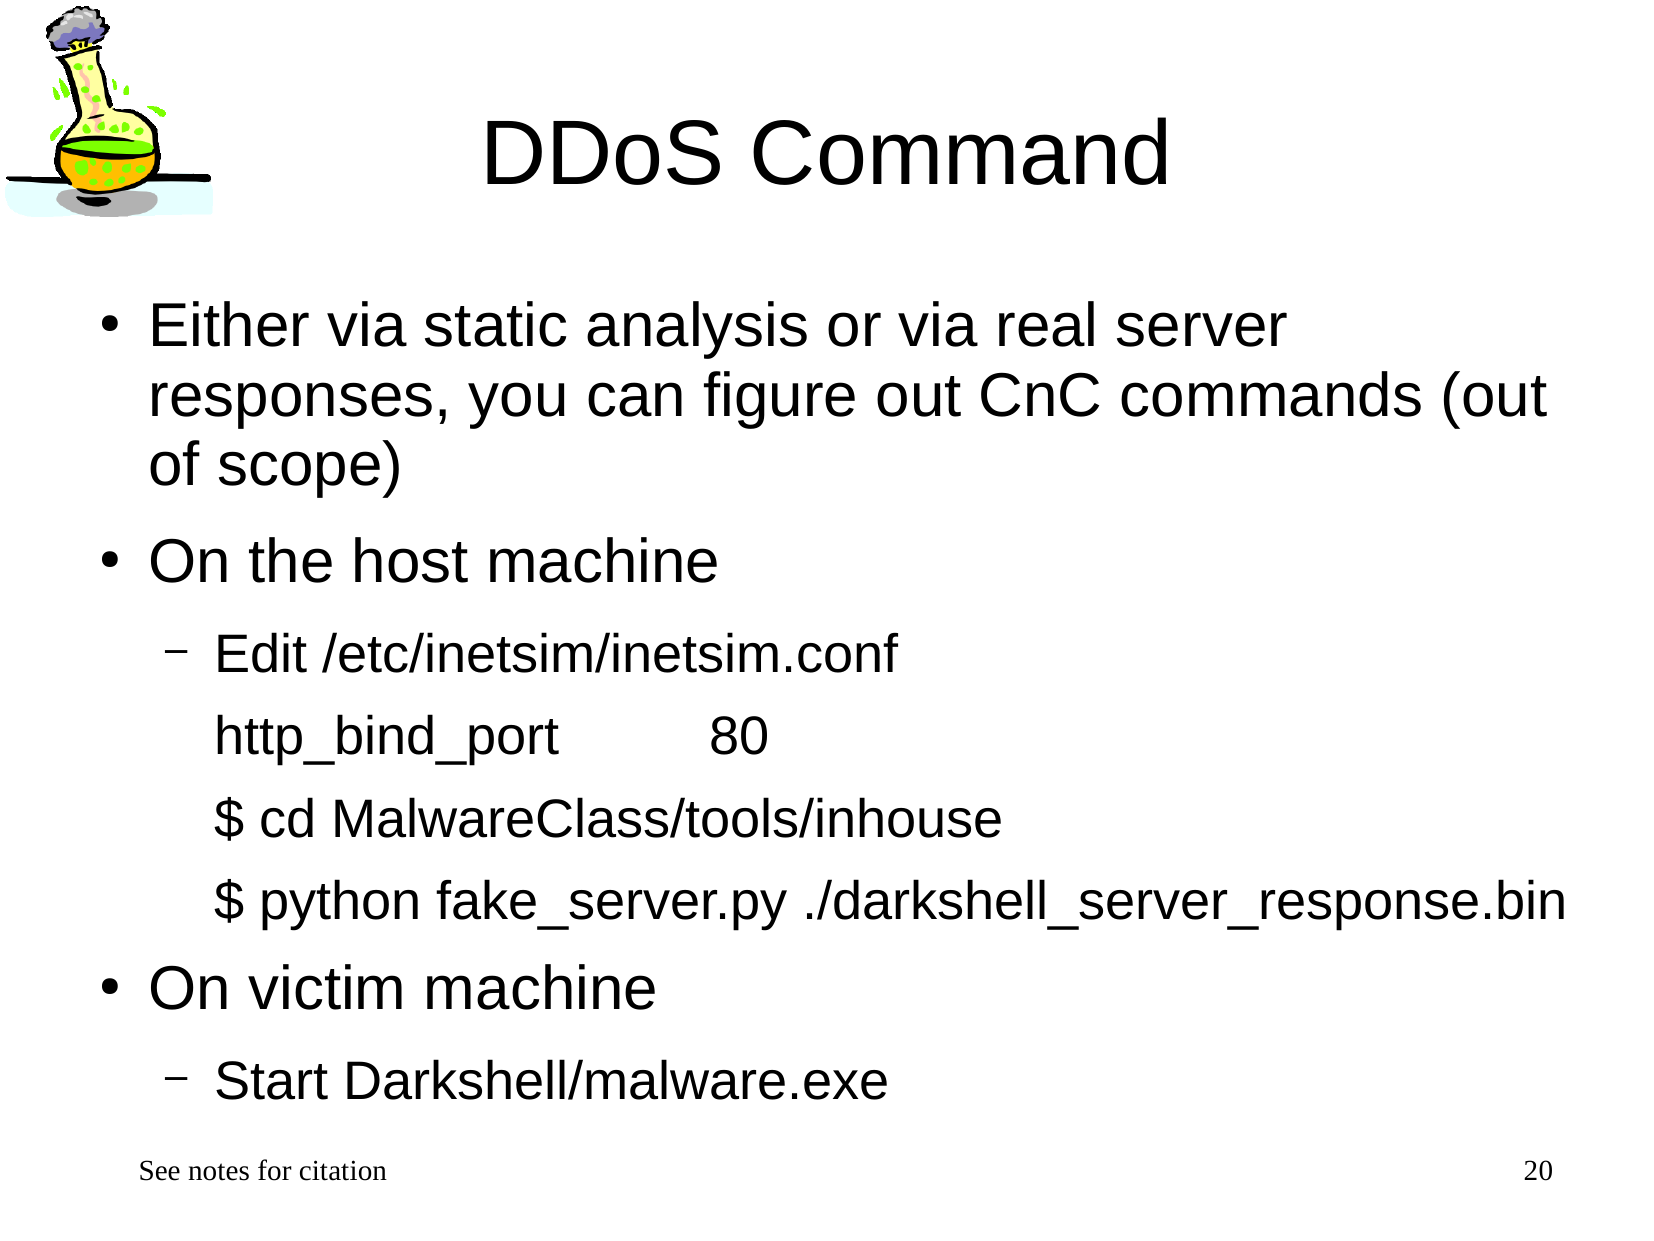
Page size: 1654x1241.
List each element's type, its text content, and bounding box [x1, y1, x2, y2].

title DDoS Command [82, 49, 1571, 257]
picture [5, 6, 213, 217]
list Either via static analysis or via real server responses, you can figure out CnC commands (out of scope) On the host machine Edit /etc/inetsim/inetsim.conf http_bind_port 80 $ cd MalwareClass/tools/inhouse $ python fake_server.py ./darkshell_server_response.bin On victim machine Start Darkshell/malware.exe [82, 290, 1576, 1126]
